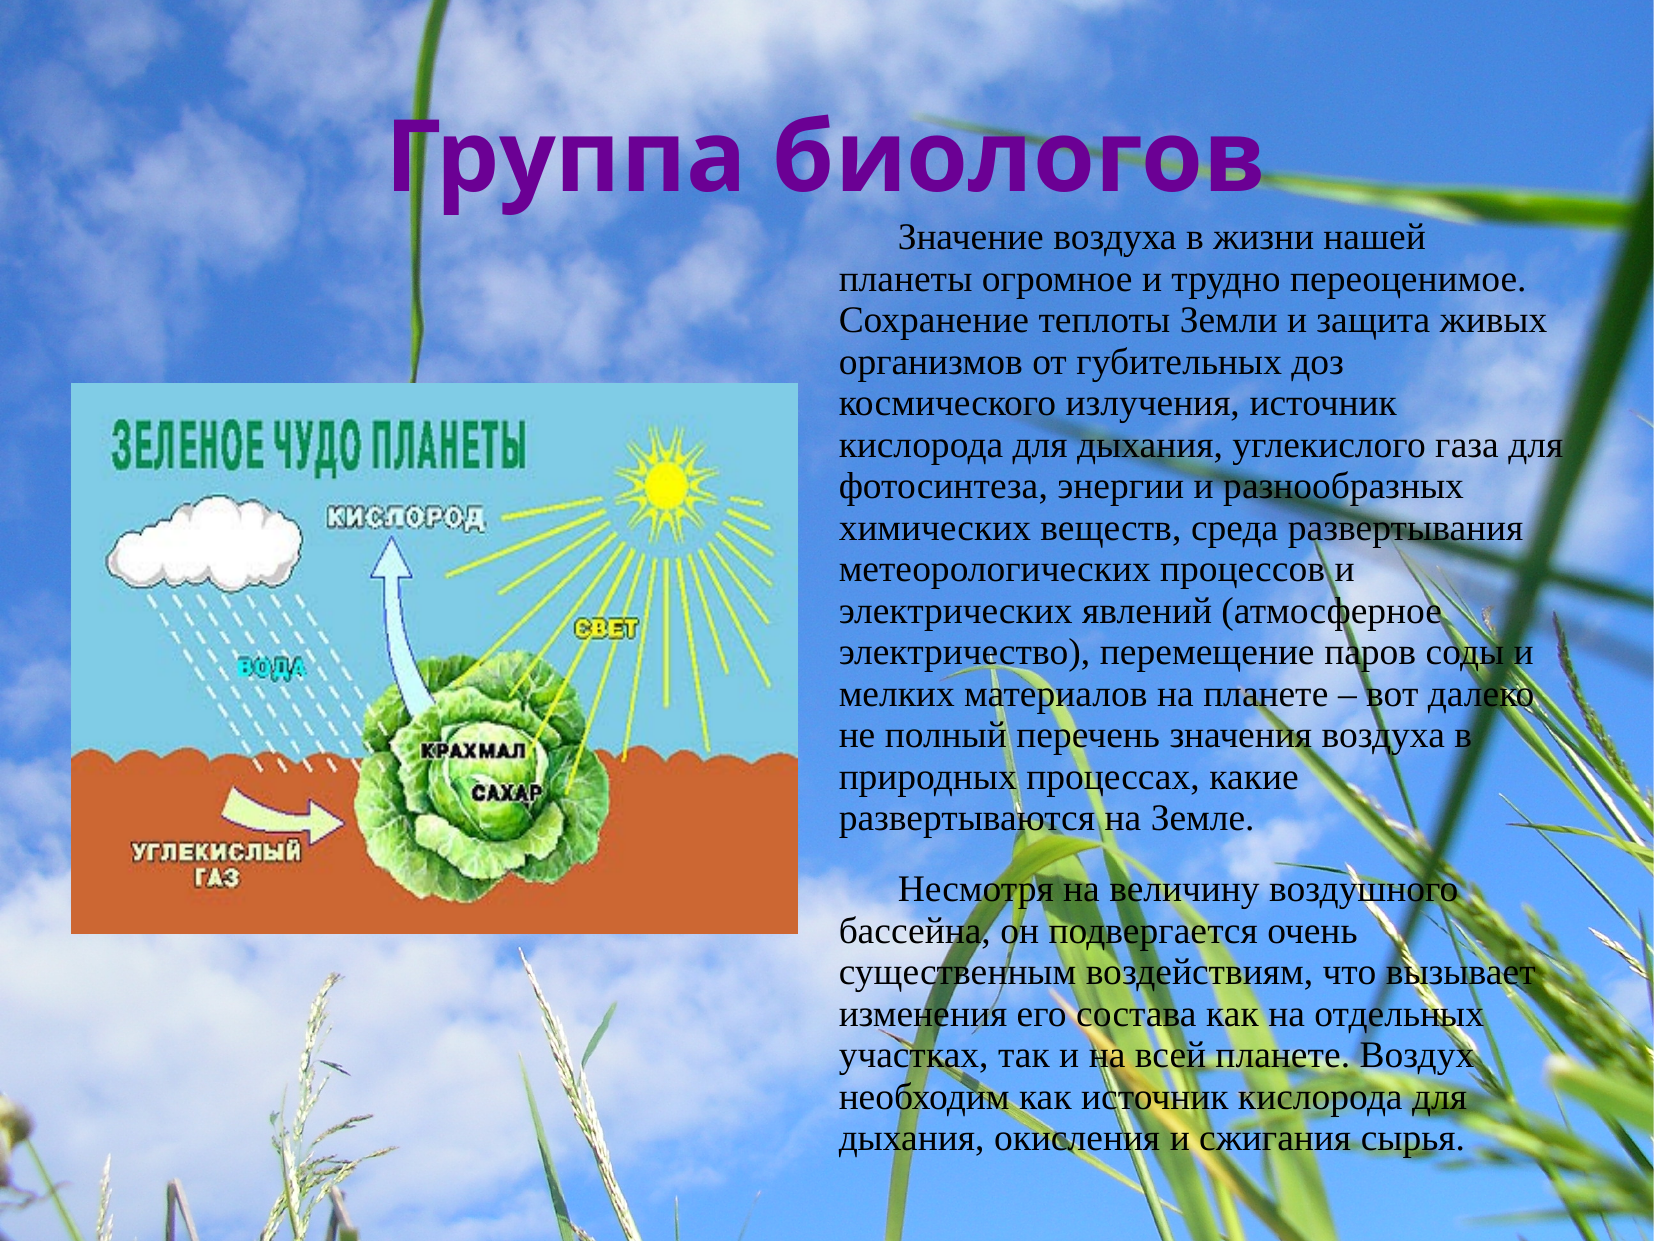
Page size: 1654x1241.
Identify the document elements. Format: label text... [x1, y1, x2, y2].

picture [0, 0, 1654, 1241]
list Значение воздуха в жизни нашей планеты огромное и трудно переоценимое. Сохранение теплоты Земли и защита живых организмов от губительных доз космического излучения, источник кислорода для дыхания, углекислого газа для фотосинтеза, энергии и разнообразных химических веществ, среда развертывания метеорологических процессов и электрических явлений (атмосферное электричество), перемещение паров соды и мелких материалов на планете – вот далеко не полный перечень значения воздуха в природных процессах, какие развертываются на Земле. Несмотря на величину воздушного бассейна, он подвергается очень существенным воздействиям, что вызывает изменения его состава как на отдельных участках, так и на всей планете. Воздух необходим как источник кислорода для дыхания, окисления и сжигания сырья. [838, 216, 1565, 1182]
title Группа биологов [82, 49, 1571, 257]
